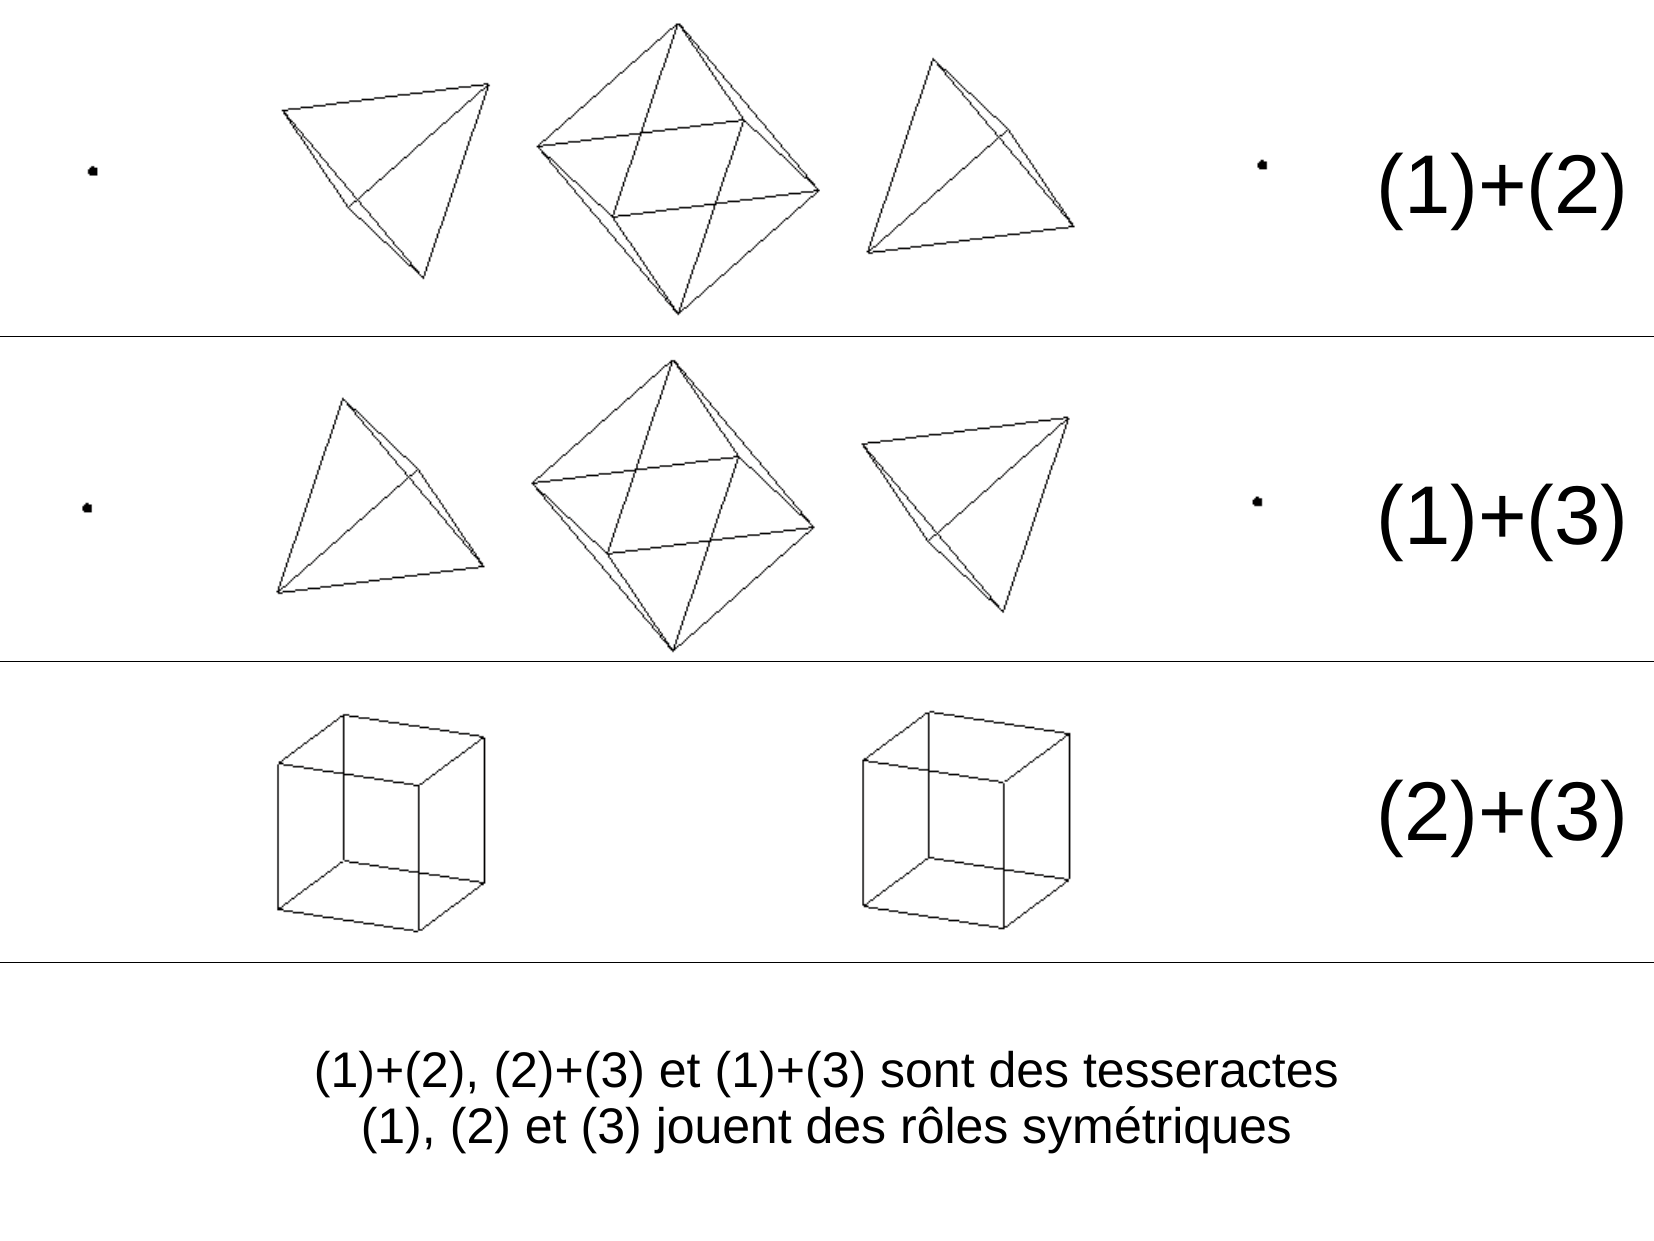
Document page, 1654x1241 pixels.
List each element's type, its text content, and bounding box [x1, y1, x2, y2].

text_box (1)+(2), (2)+(3) et (1)+(3) sont des tesseractes (1), (2) et (3) jouent des rôles symétriques [29, 986, 1625, 1211]
picture [78, 351, 1267, 657]
picture [82, 16, 1275, 320]
text_box (2)+(3) [1370, 740, 1636, 883]
text_box (1)+(2) [1370, 114, 1636, 257]
picture [265, 705, 1116, 942]
text_box (1)+(3) [1370, 445, 1636, 587]
